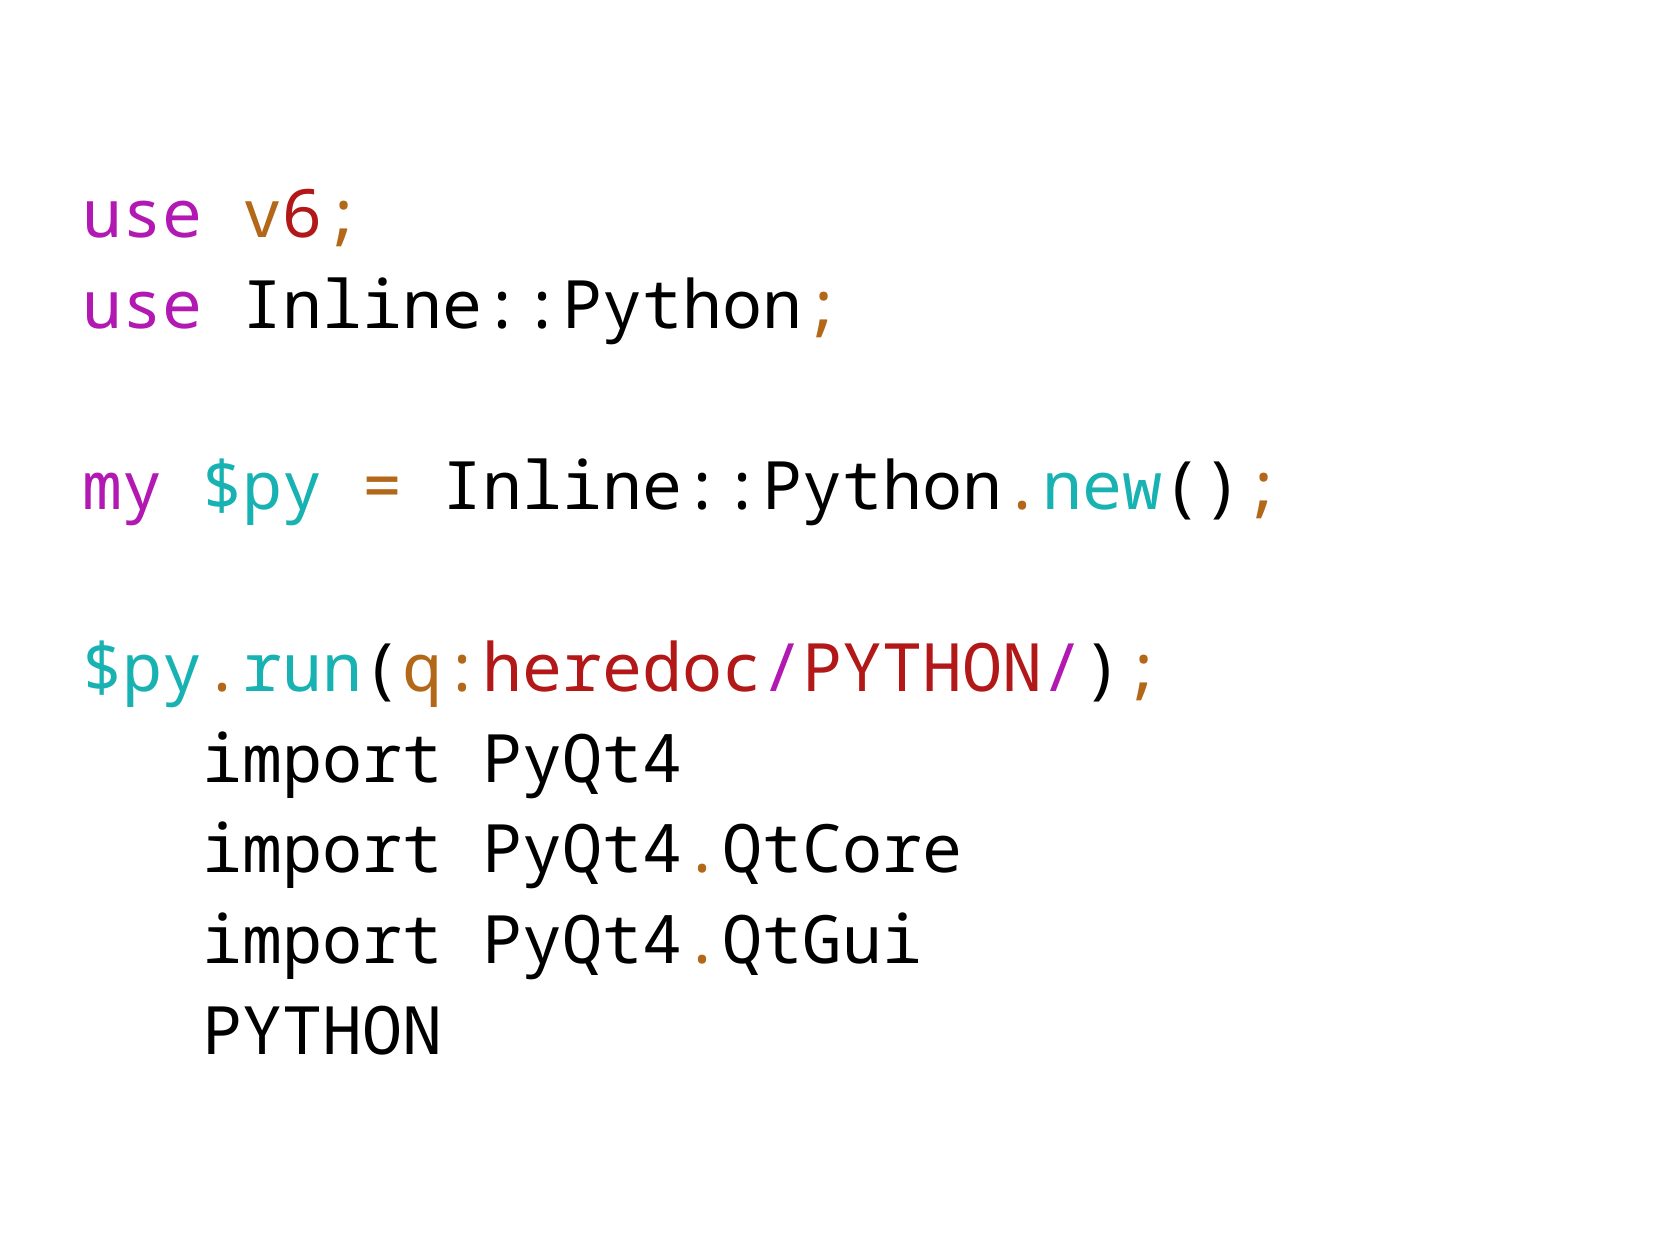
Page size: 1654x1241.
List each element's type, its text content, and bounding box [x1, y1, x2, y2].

subtitle use v6; use Inline::Python; my $py = Inline::Python.new(); $py.run(q:heredoc/PYTHON/); import PyQt4 import PyQt4.QtCore import PyQt4.QtGui PYTHON [82, 140, 1571, 1101]
